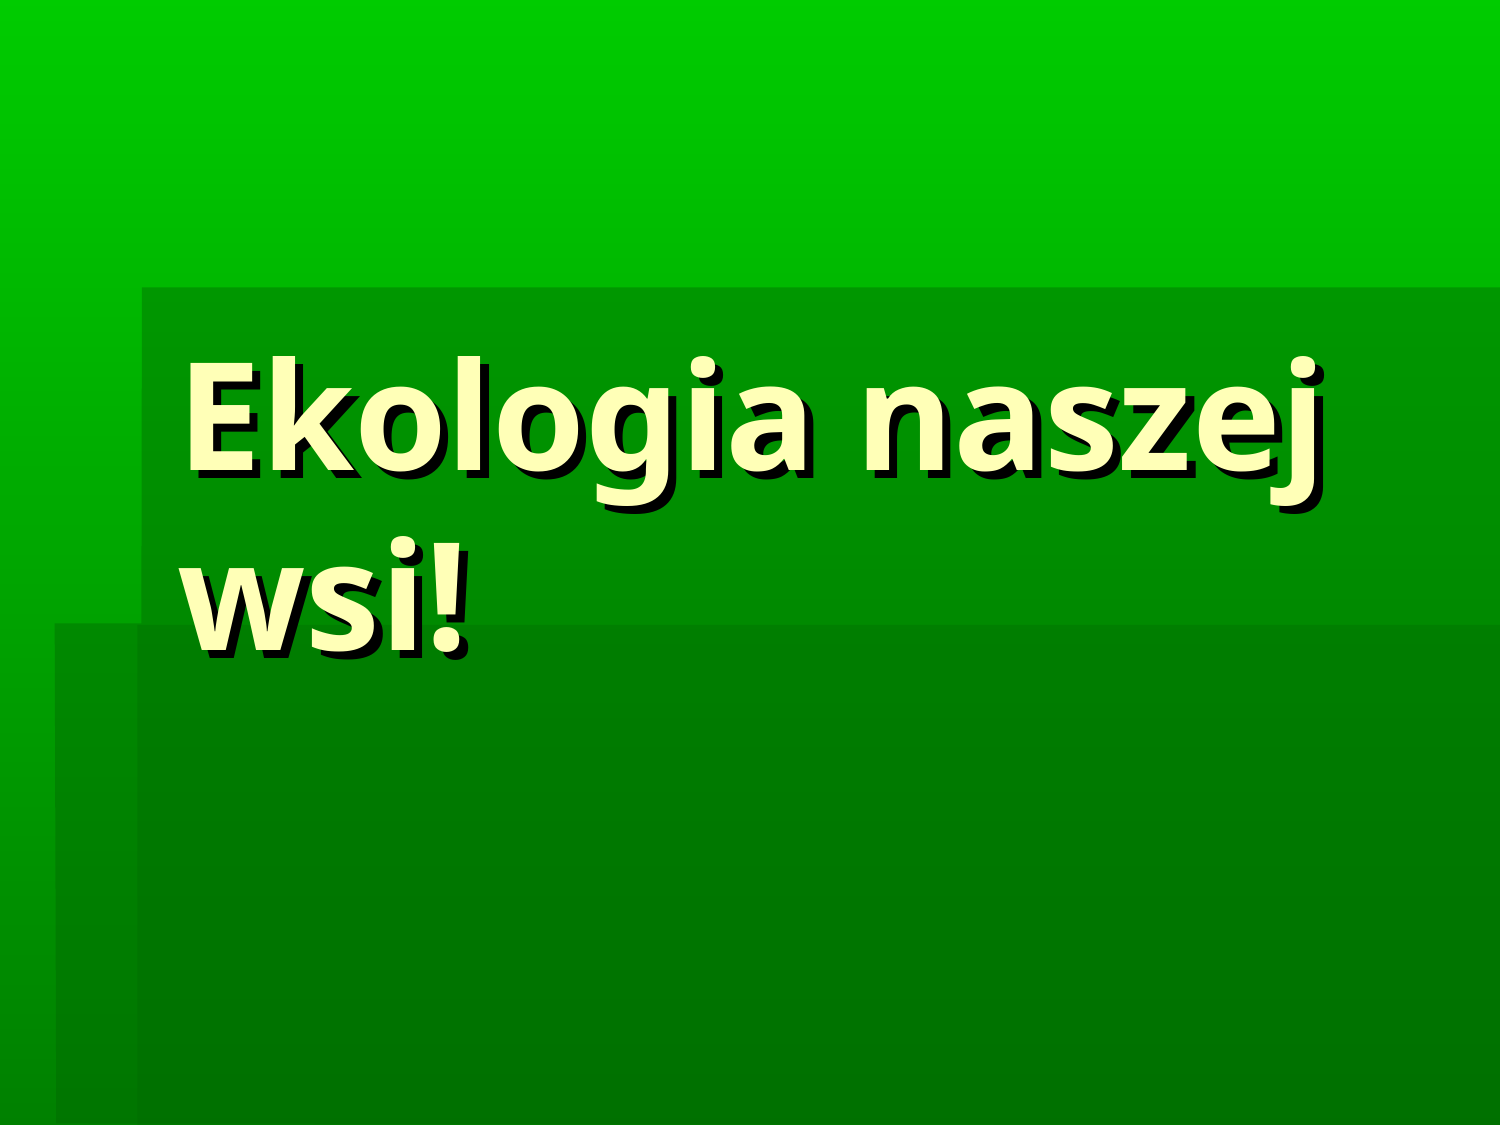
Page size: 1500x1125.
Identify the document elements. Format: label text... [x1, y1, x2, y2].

title Ekologia naszej wsi! [162, 312, 1438, 689]
